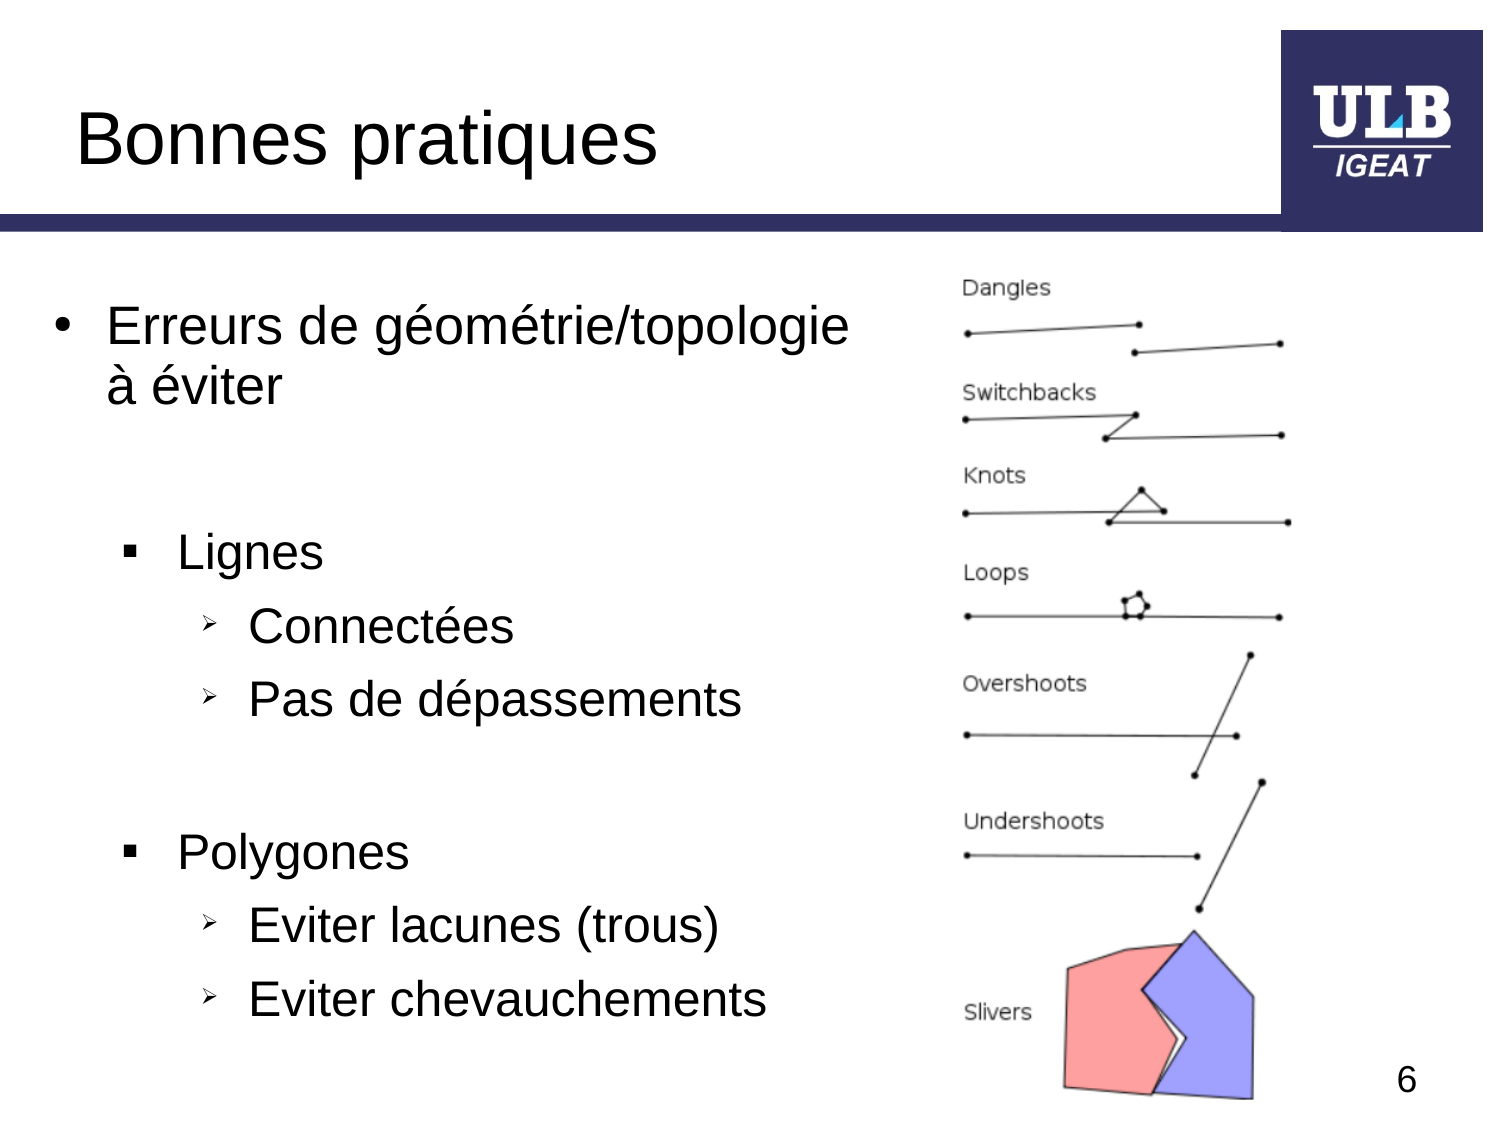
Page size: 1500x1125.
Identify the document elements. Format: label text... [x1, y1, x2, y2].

title Bonnes pratiques [75, 44, 1425, 233]
picture [926, 256, 1394, 1111]
picture [1281, 30, 1483, 232]
list Erreurs de géométrie/topologie à éviter Lignes Connectées Pas de dépassements Polygones Eviter lacunes (trous) Eviter chevauchements [35, 295, 875, 1111]
